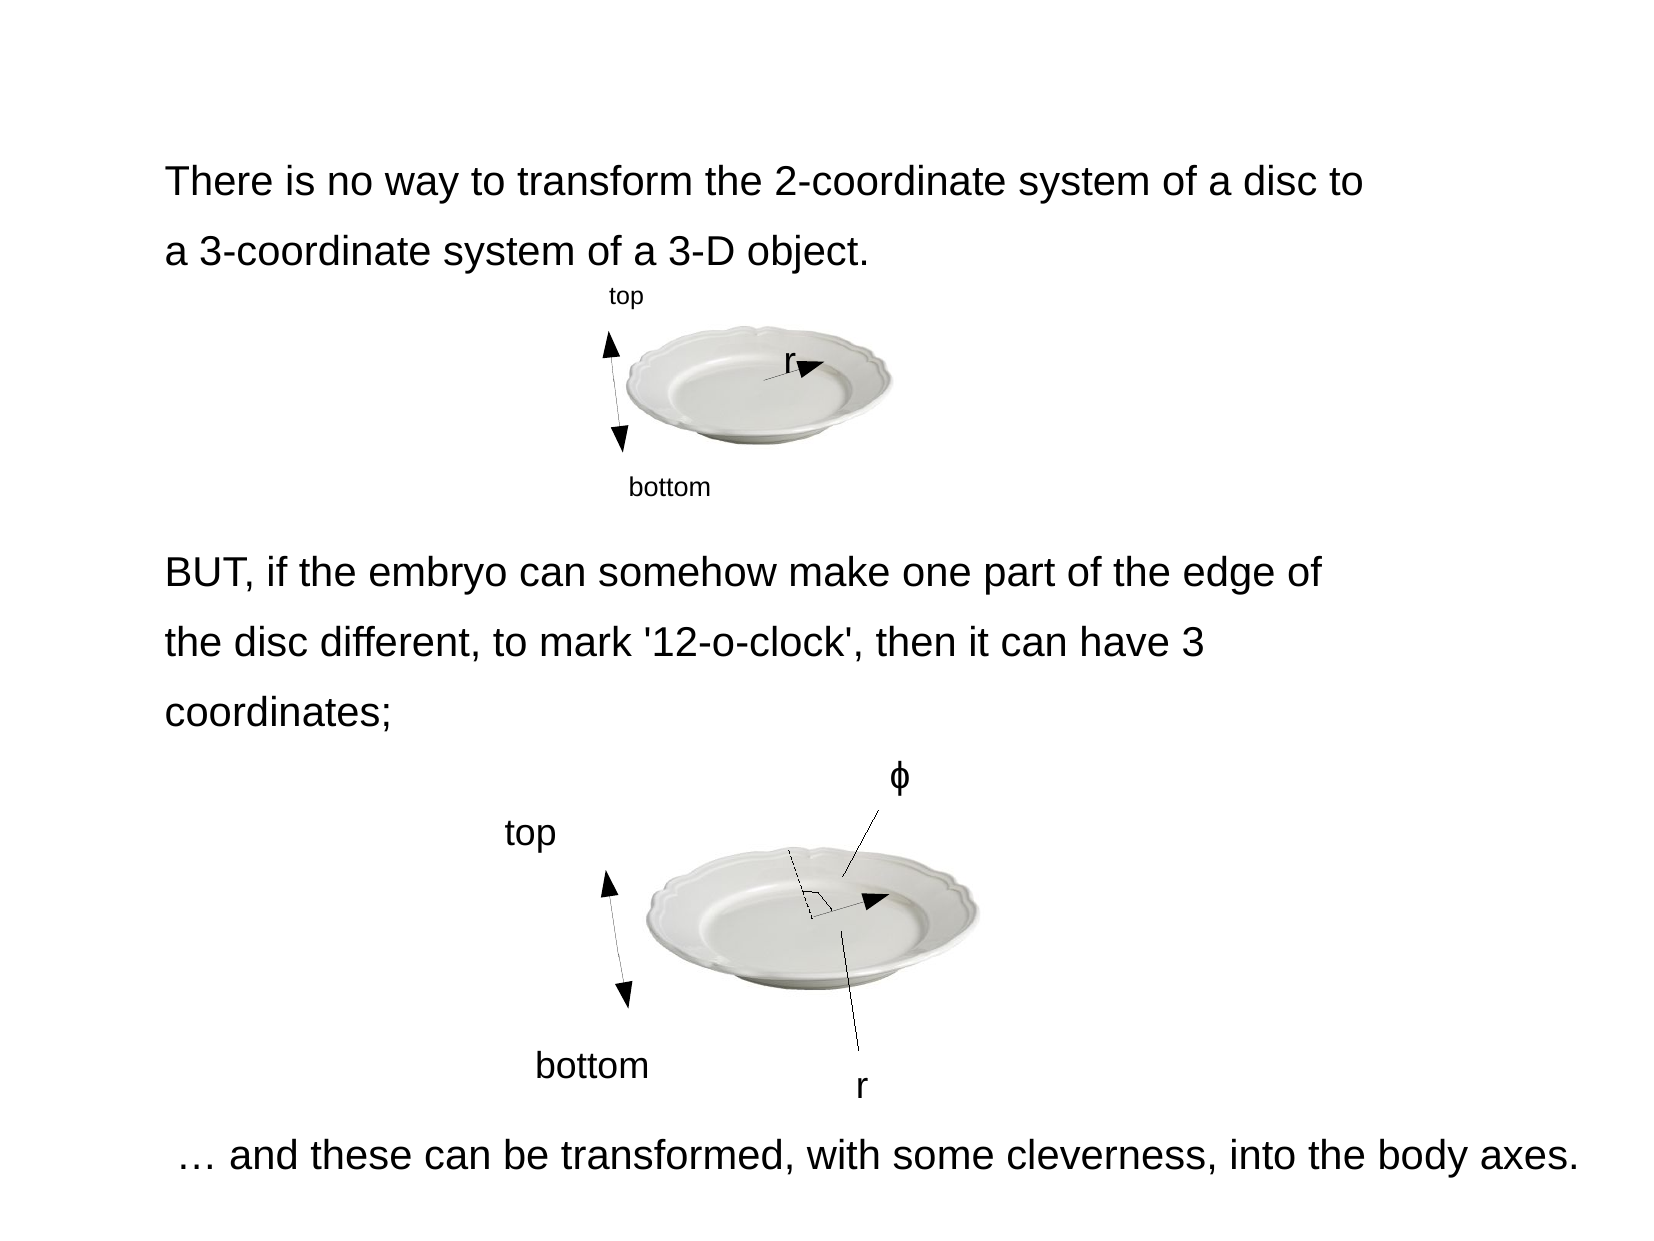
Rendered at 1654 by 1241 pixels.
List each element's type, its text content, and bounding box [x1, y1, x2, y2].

text_box … and these can be transformed, with some cleverness, into the body axes. [161, 1124, 1602, 1186]
text_box ɸ [874, 747, 941, 805]
text_box bottom [520, 1037, 711, 1095]
text_box top [489, 803, 650, 861]
text_box r [841, 1056, 969, 1114]
picture [623, 668, 1006, 1124]
text_box There is no way to transform the 2-coordinate system of a disc to a 3-coordinate system of a 3-D object. BUT, if the embryo can somehow make one part of the edge of the disc different, to mark '12-o-clock', then it can have 3 coordinates; [149, 127, 1381, 720]
